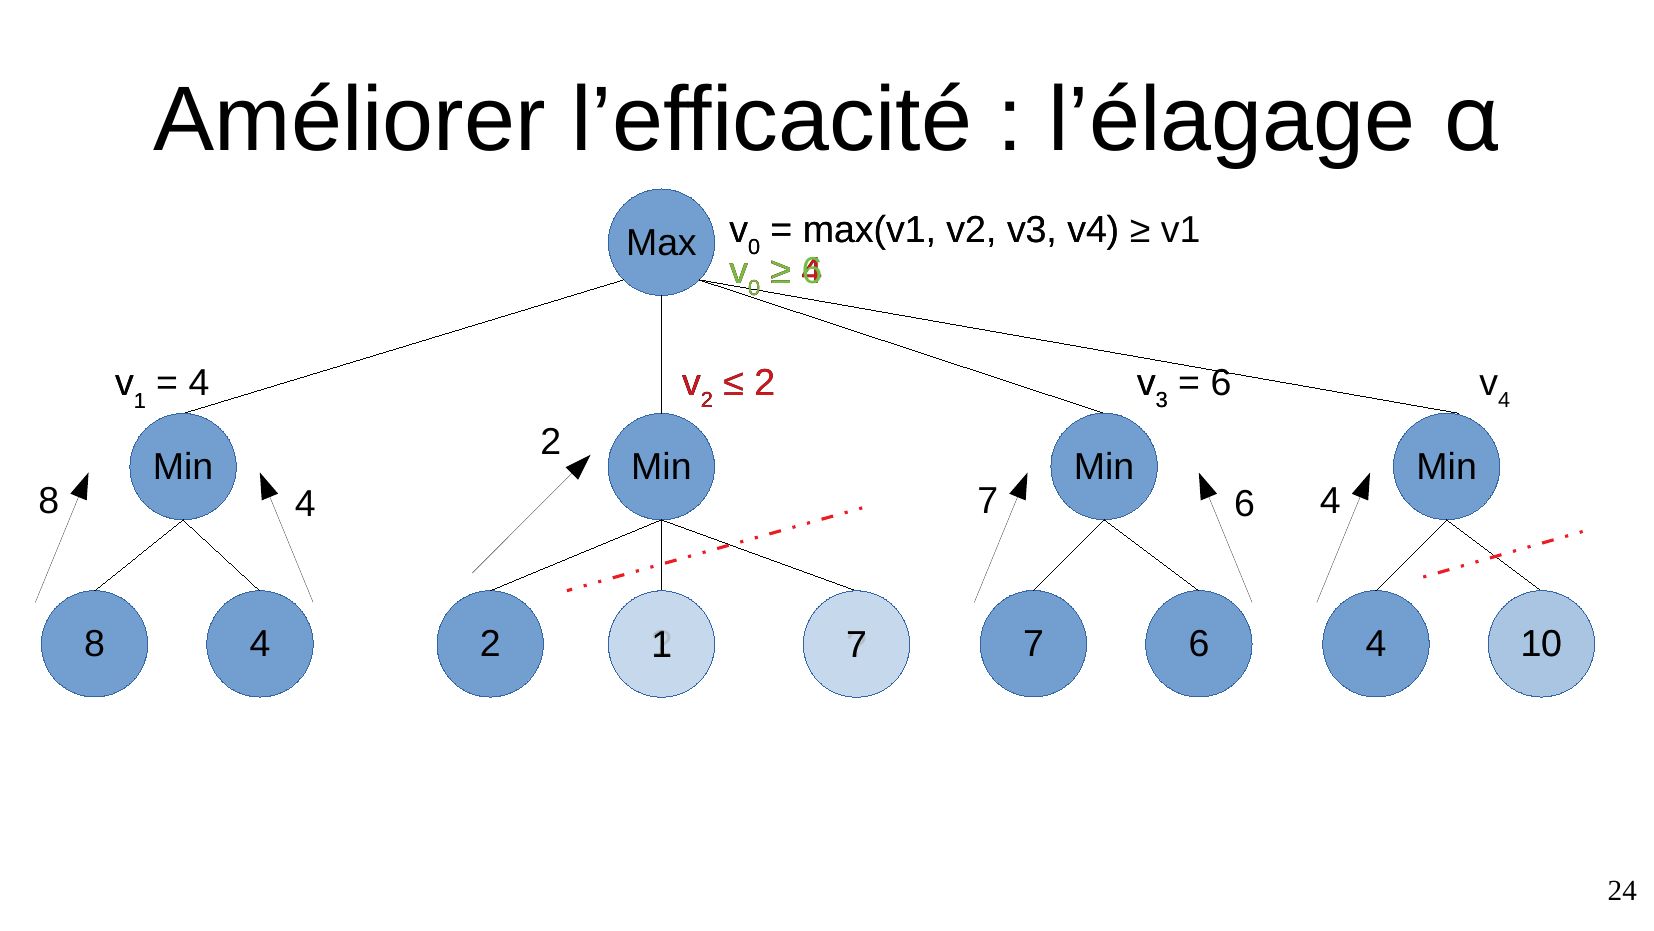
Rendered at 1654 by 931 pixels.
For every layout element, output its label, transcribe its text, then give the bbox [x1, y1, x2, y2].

text_box v1 = 4 [161, 354, 225, 421]
text_box 1 [608, 590, 715, 698]
text_box v0 = max(v1, v2, v3, v4) ≥ v1 [1135, 200, 1216, 267]
text_box Min [1393, 413, 1500, 520]
text_box v2 ≤ 2 [667, 353, 791, 420]
text_box v4 [1464, 353, 1526, 420]
text_box v1 [100, 354, 161, 421]
text_box v0 ≥ 6 [714, 242, 838, 308]
text_box v3 = 6 [1122, 353, 1252, 420]
text_box 6 [1145, 590, 1253, 697]
text_box 2 [525, 413, 576, 471]
text_box v0 = max(v1, v2, v3, v4) [714, 200, 1135, 267]
text_box Min [608, 413, 715, 520]
text_box Min [129, 421, 237, 520]
text_box 7 [803, 590, 910, 698]
text_box 7 [962, 472, 1013, 530]
text_box 8 [23, 472, 74, 530]
text_box 6 [1219, 474, 1270, 532]
title Améliorer l’efficacité : l’élagage α [82, 37, 1571, 193]
text_box 4 [280, 474, 331, 532]
text_box 10 [1488, 590, 1595, 698]
text_box 4 [206, 590, 314, 698]
text_box Min [1050, 413, 1158, 520]
text_box 8 [41, 590, 148, 697]
text_box 2 [437, 590, 544, 698]
text_box 4 [1322, 590, 1430, 697]
text_box 4 [1305, 472, 1356, 530]
text_box 7 [980, 590, 1087, 697]
text_box Max [608, 188, 714, 296]
